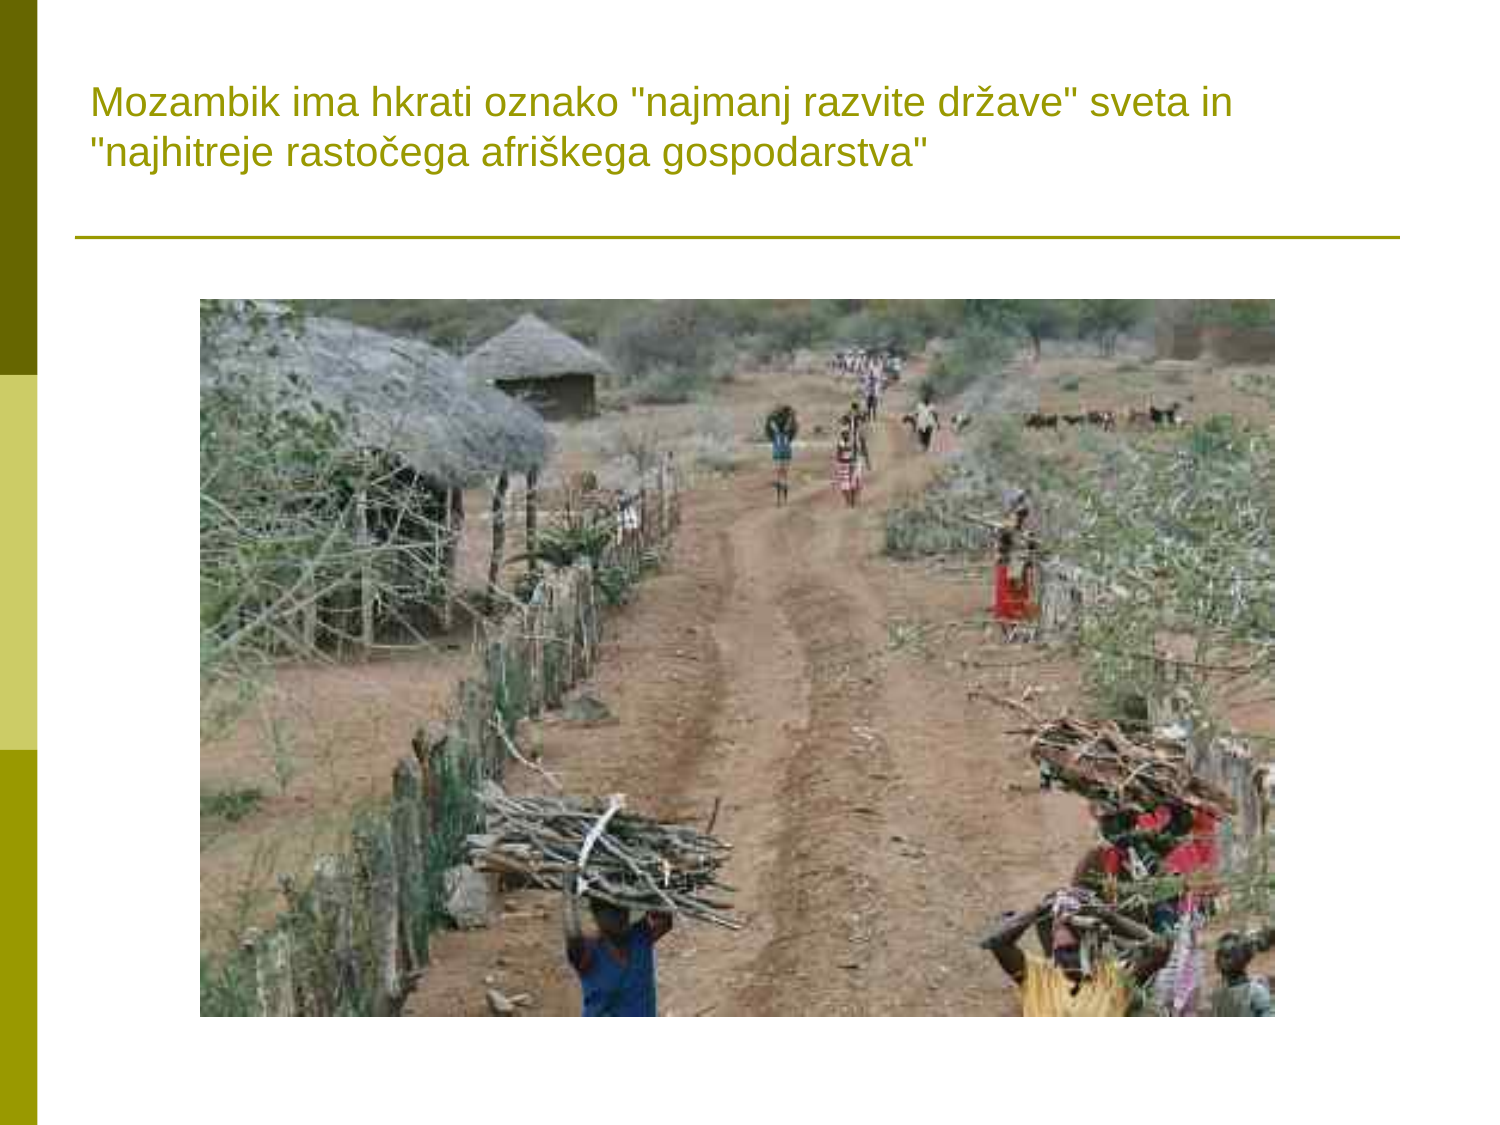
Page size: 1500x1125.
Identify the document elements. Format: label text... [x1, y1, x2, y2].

picture [200, 299, 1275, 1017]
title Mozambik ima hkrati oznako "najmanj razvite države" sveta in "najhitreje rastočega afriškega gospodarstva" [75, 45, 1425, 233]
